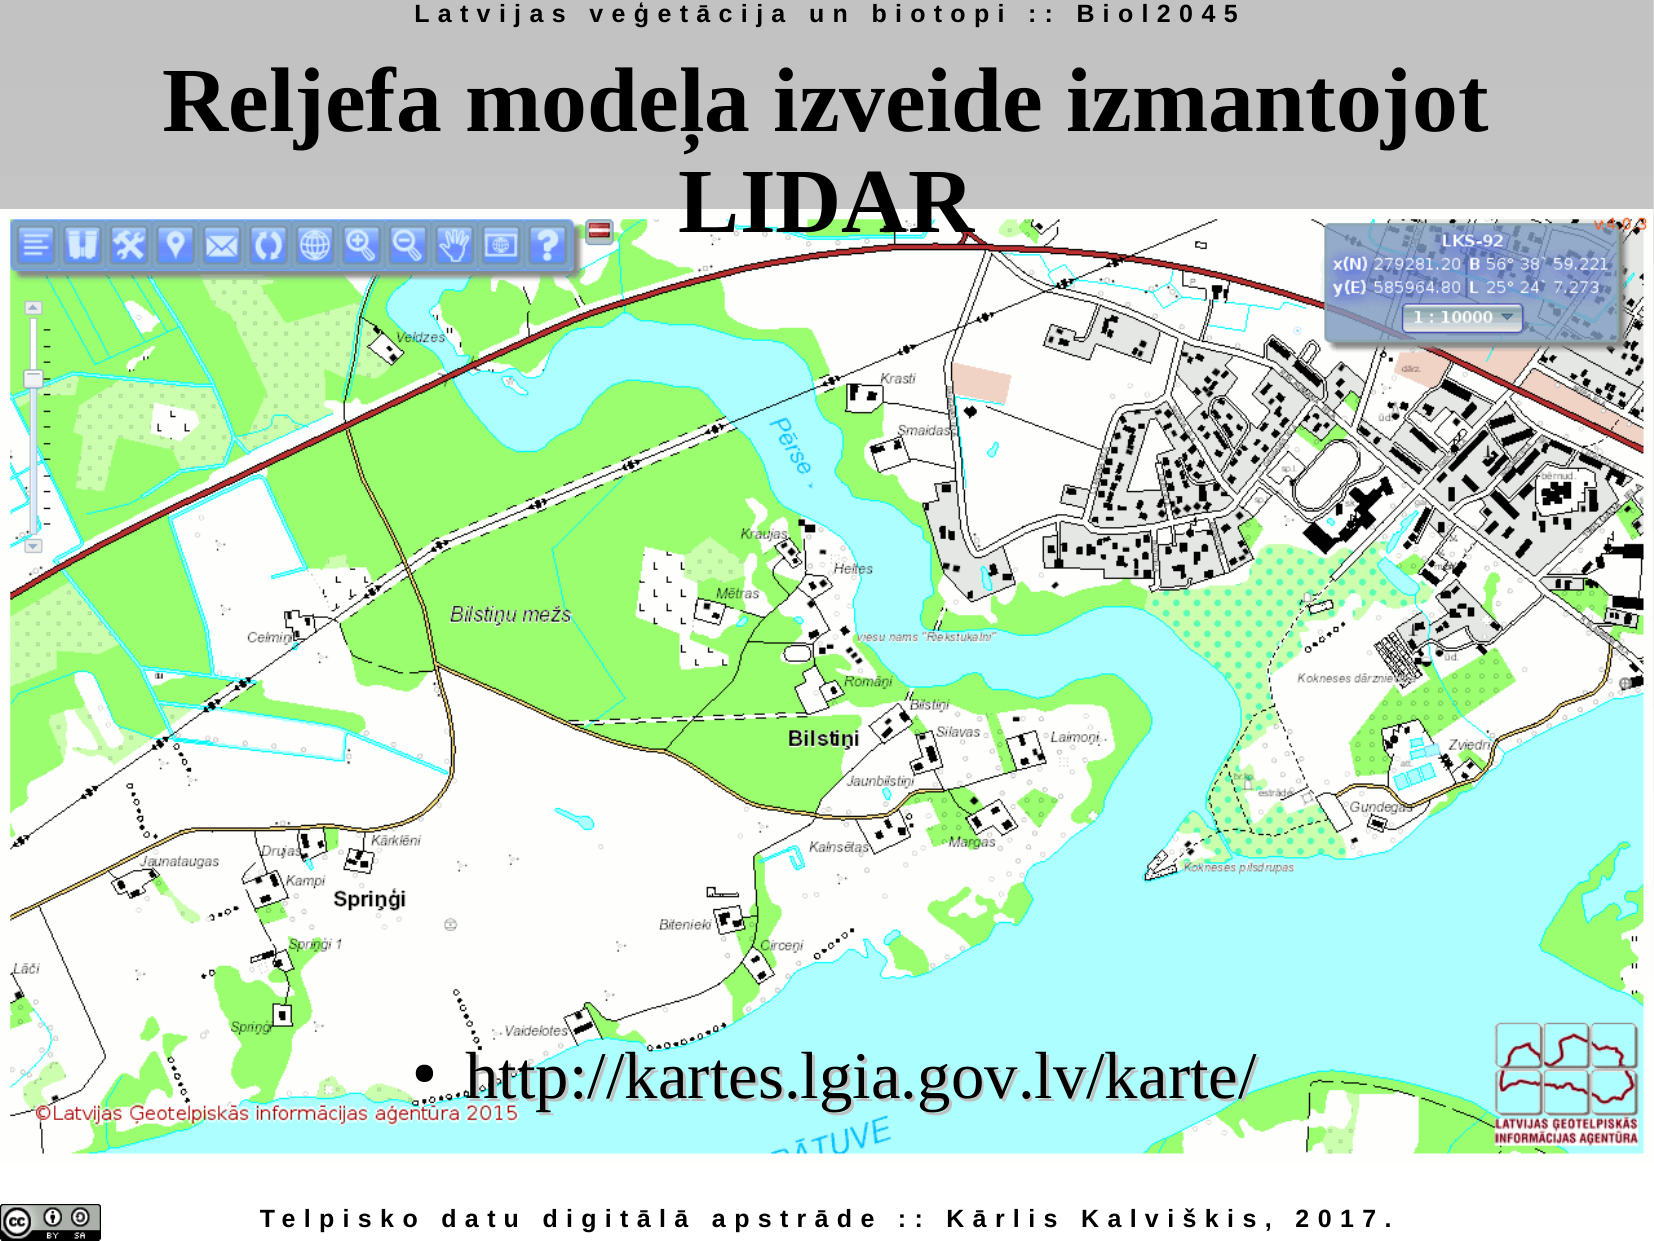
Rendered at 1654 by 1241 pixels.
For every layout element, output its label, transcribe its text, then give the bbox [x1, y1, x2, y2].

title Reljefa modeļa izveide izmantojot LIDAR [29, 49, 1625, 296]
picture [0, 0, 1654, 1241]
list http://kartes.lgia.gov.lv/karte/ [82, 289, 1571, 1113]
